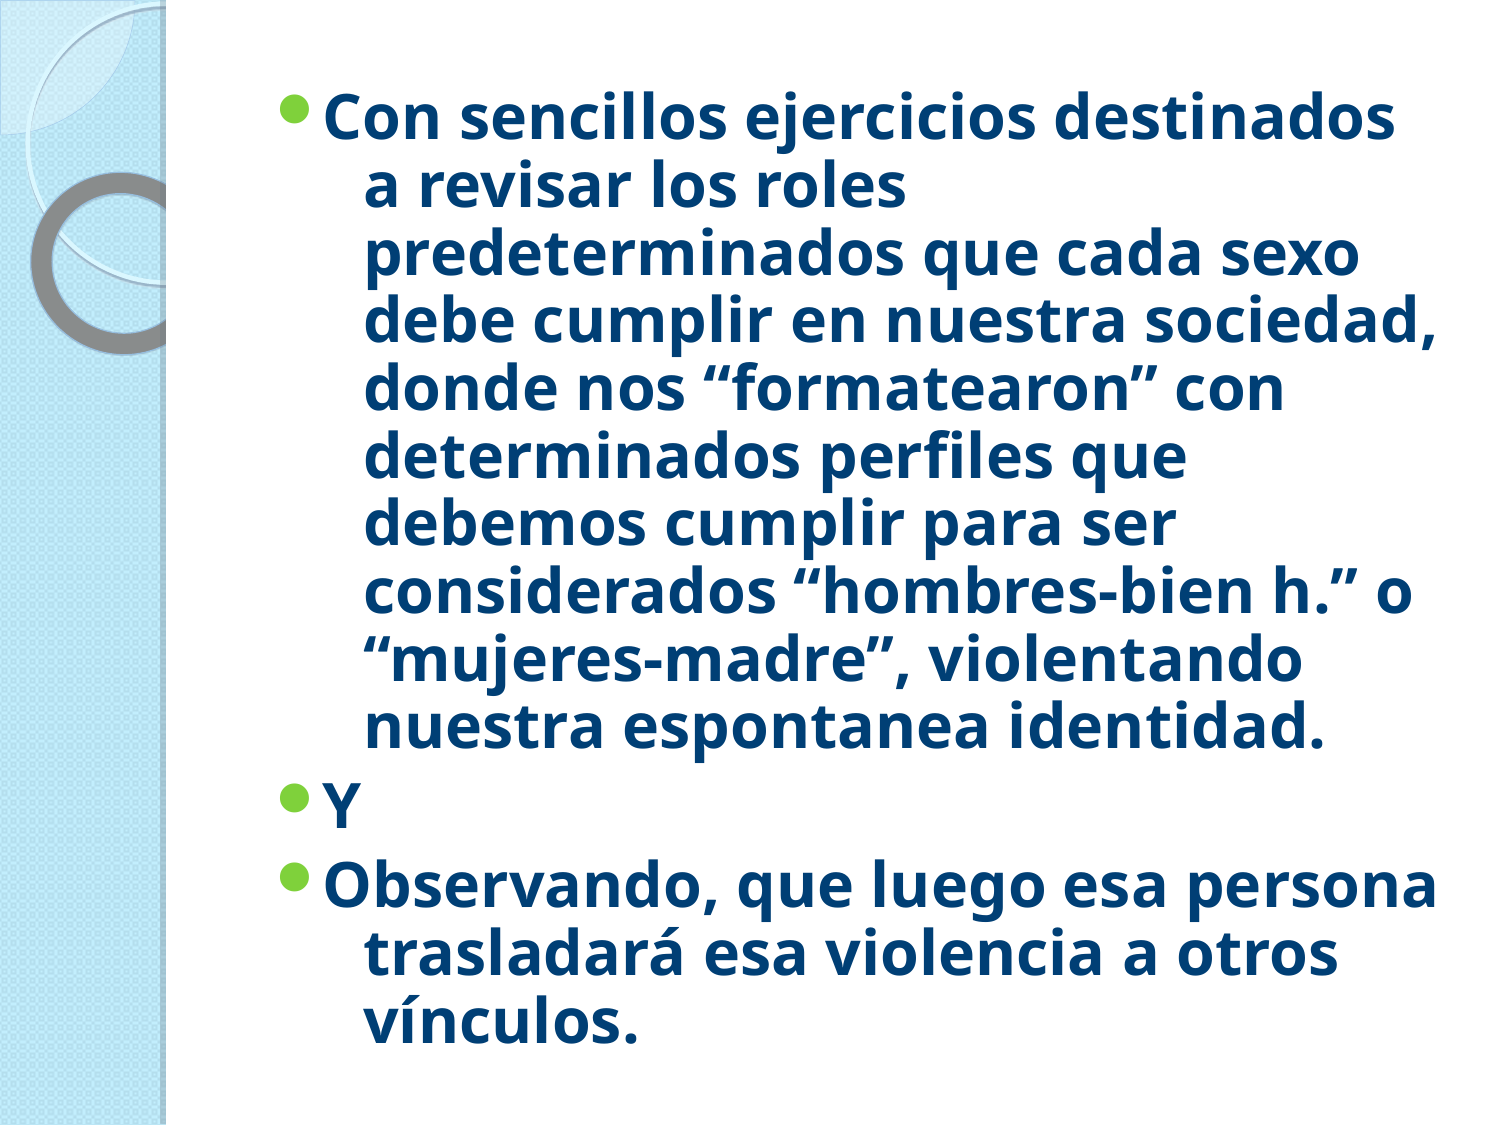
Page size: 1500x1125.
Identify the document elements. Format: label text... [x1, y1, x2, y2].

list Con sencillos ejercicios destinados a revisar los roles predeterminados que cada sexo debe cumplir en nuestra sociedad, donde nos “formatearon” con determinados perfiles que debemos cumplir para ser considerados “hombres-bien h.” o “mujeres-madre”, violentando nuestra espontanea identidad. Y Observando, que luego esa persona trasladará esa violencia a otros vínculos. [235, 78, 1466, 1071]
